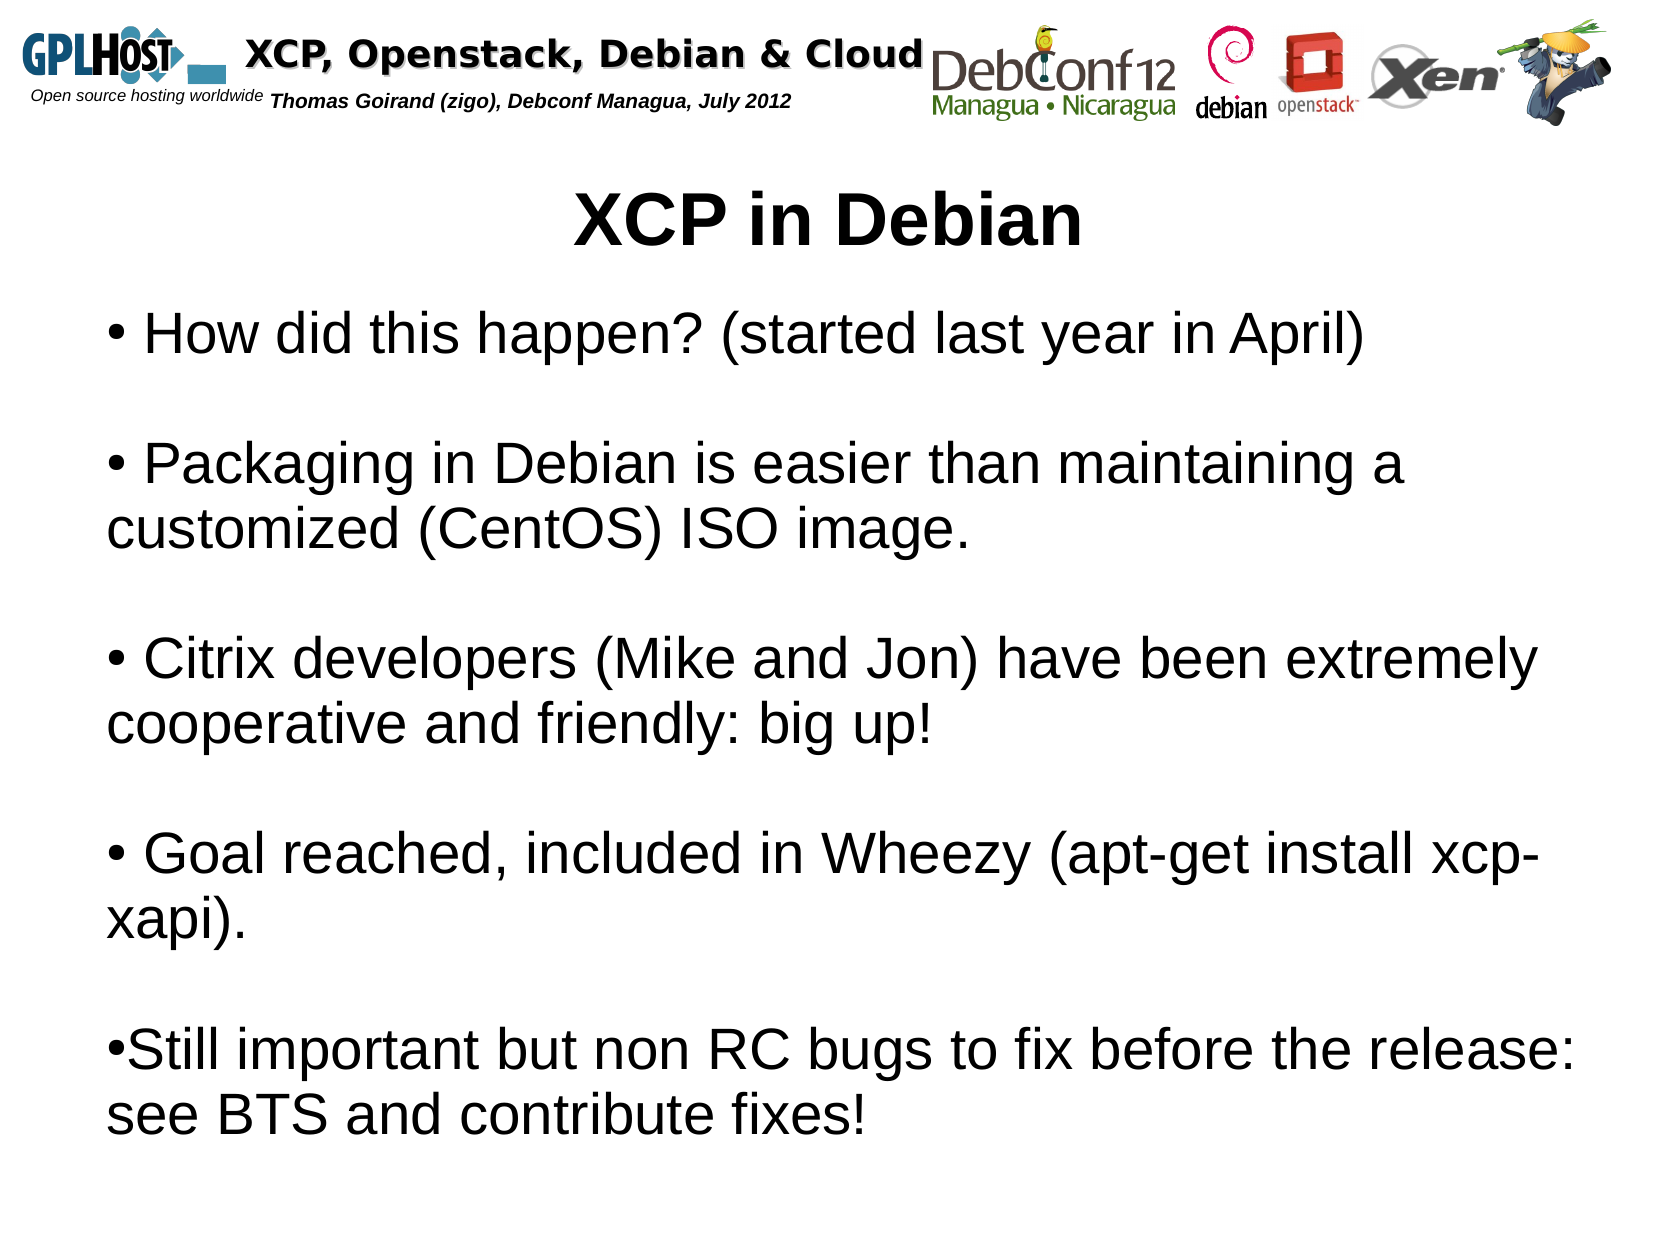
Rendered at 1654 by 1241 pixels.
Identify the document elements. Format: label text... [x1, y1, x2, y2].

text_box XCP in Debian [103, 170, 1556, 269]
picture [933, 25, 1175, 121]
picture [1497, 19, 1611, 126]
picture [21, 19, 226, 89]
text_box How did this happen? (started last year in April) Packaging in Debian is easier than maintaining a customized (CentOS) ISO image. Citrix developers (Mike and Jon) have been extremely cooperative and friendly: big up! Goal reached, included in Wheezy (apt-get install xcp-xapi). Still important but non RC bugs to fix before the release: see BTS and contribute fixes! [91, 293, 1596, 1154]
picture [1271, 24, 1364, 121]
